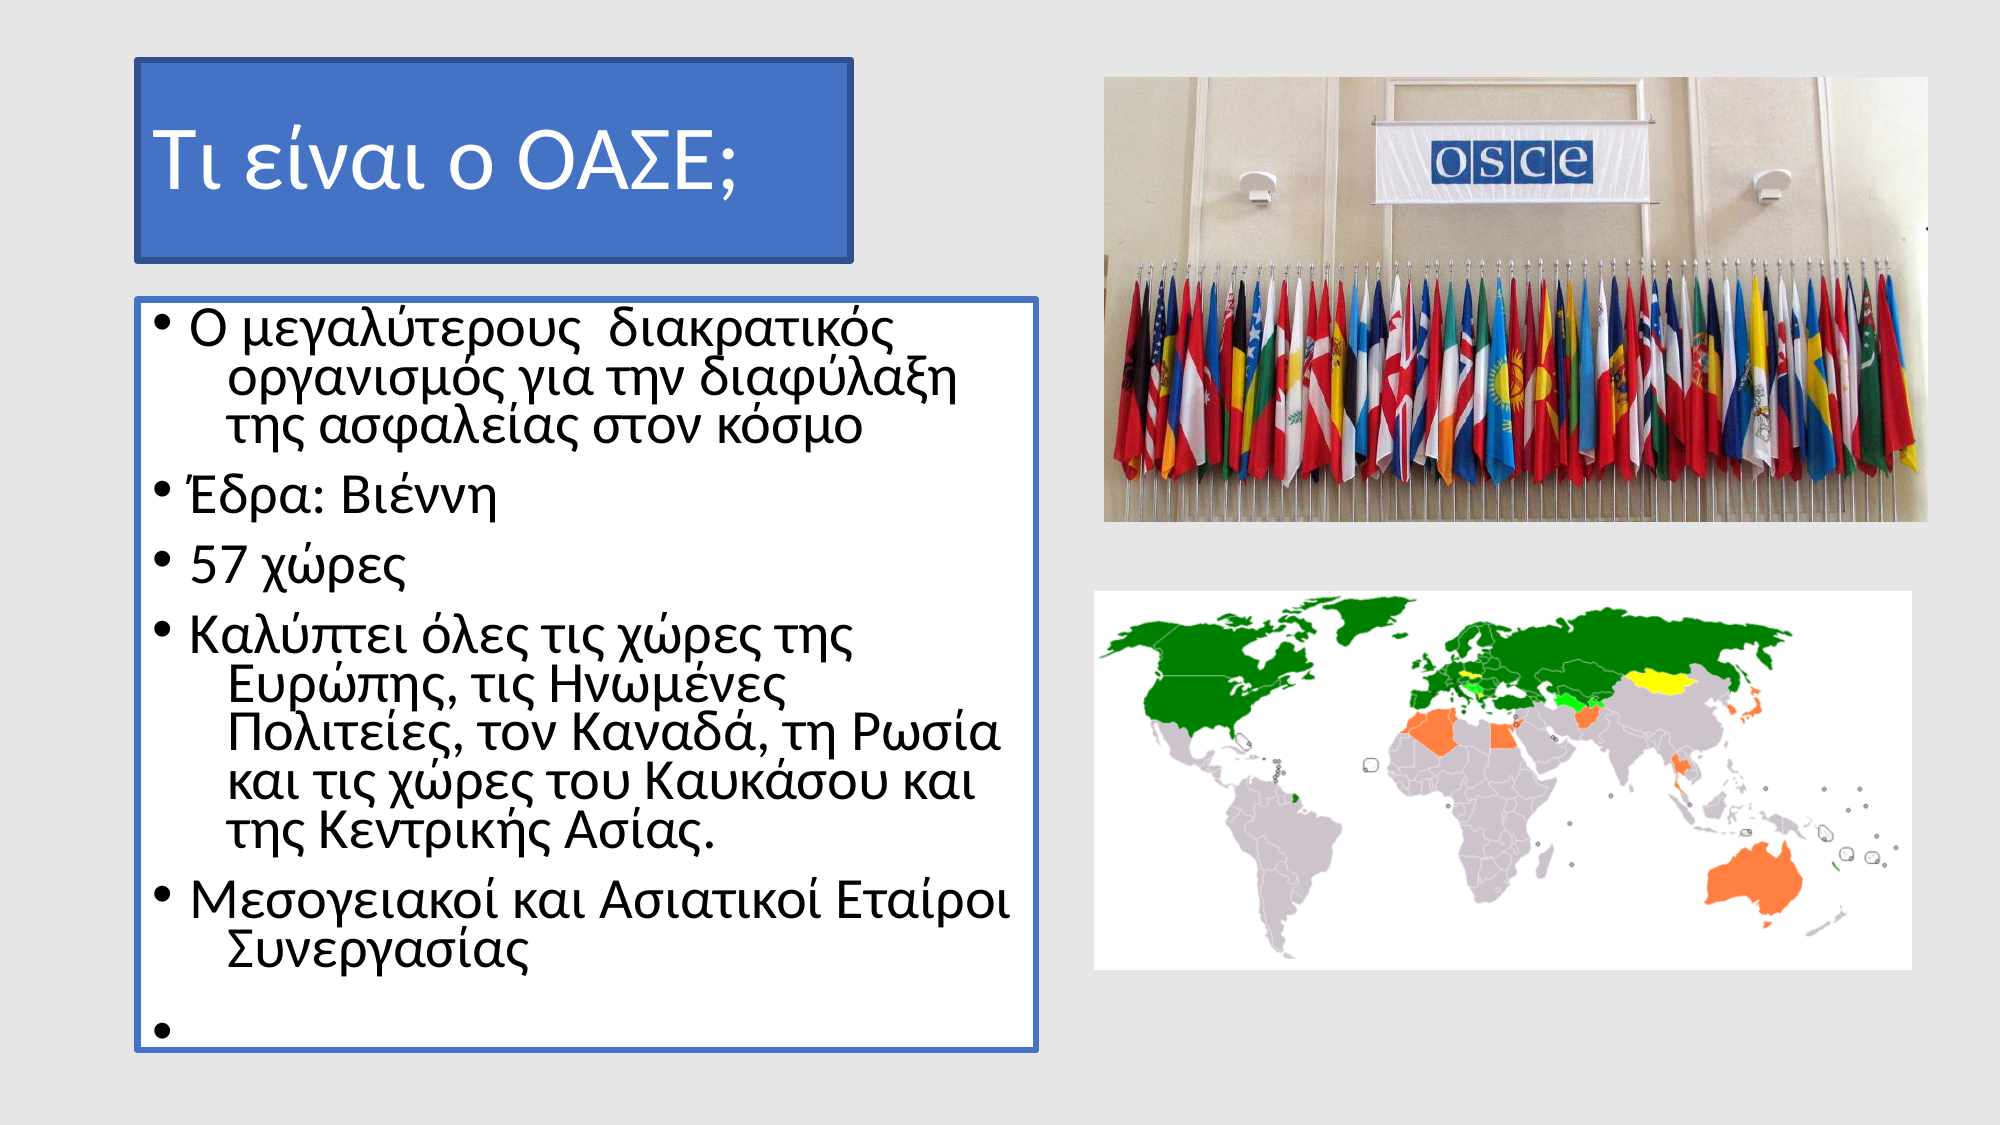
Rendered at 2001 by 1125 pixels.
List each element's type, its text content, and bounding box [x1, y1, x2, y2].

title Τι είναι ο ΟΑΣΕ; [137, 59, 851, 261]
picture [1104, 77, 1928, 522]
list O μεγαλύτερους διακρατικός οργανισμός για την διαφύλαξη της ασφαλείας στον κόσμο Έδρα: Βιέννη 57 χώρες Καλύπτει όλες τις χώρες της Ευρώπης, τις Ηνωμένες Πολιτείες, τον Καναδά, τη Ρωσία και τις χώρες του Καυκάσου και της Κεντρικής Ασίας. Μεσογειακοί και Ασιατικοί Εταίροι Συνεργασίας [137, 299, 1037, 1051]
picture [1094, 591, 1912, 970]
